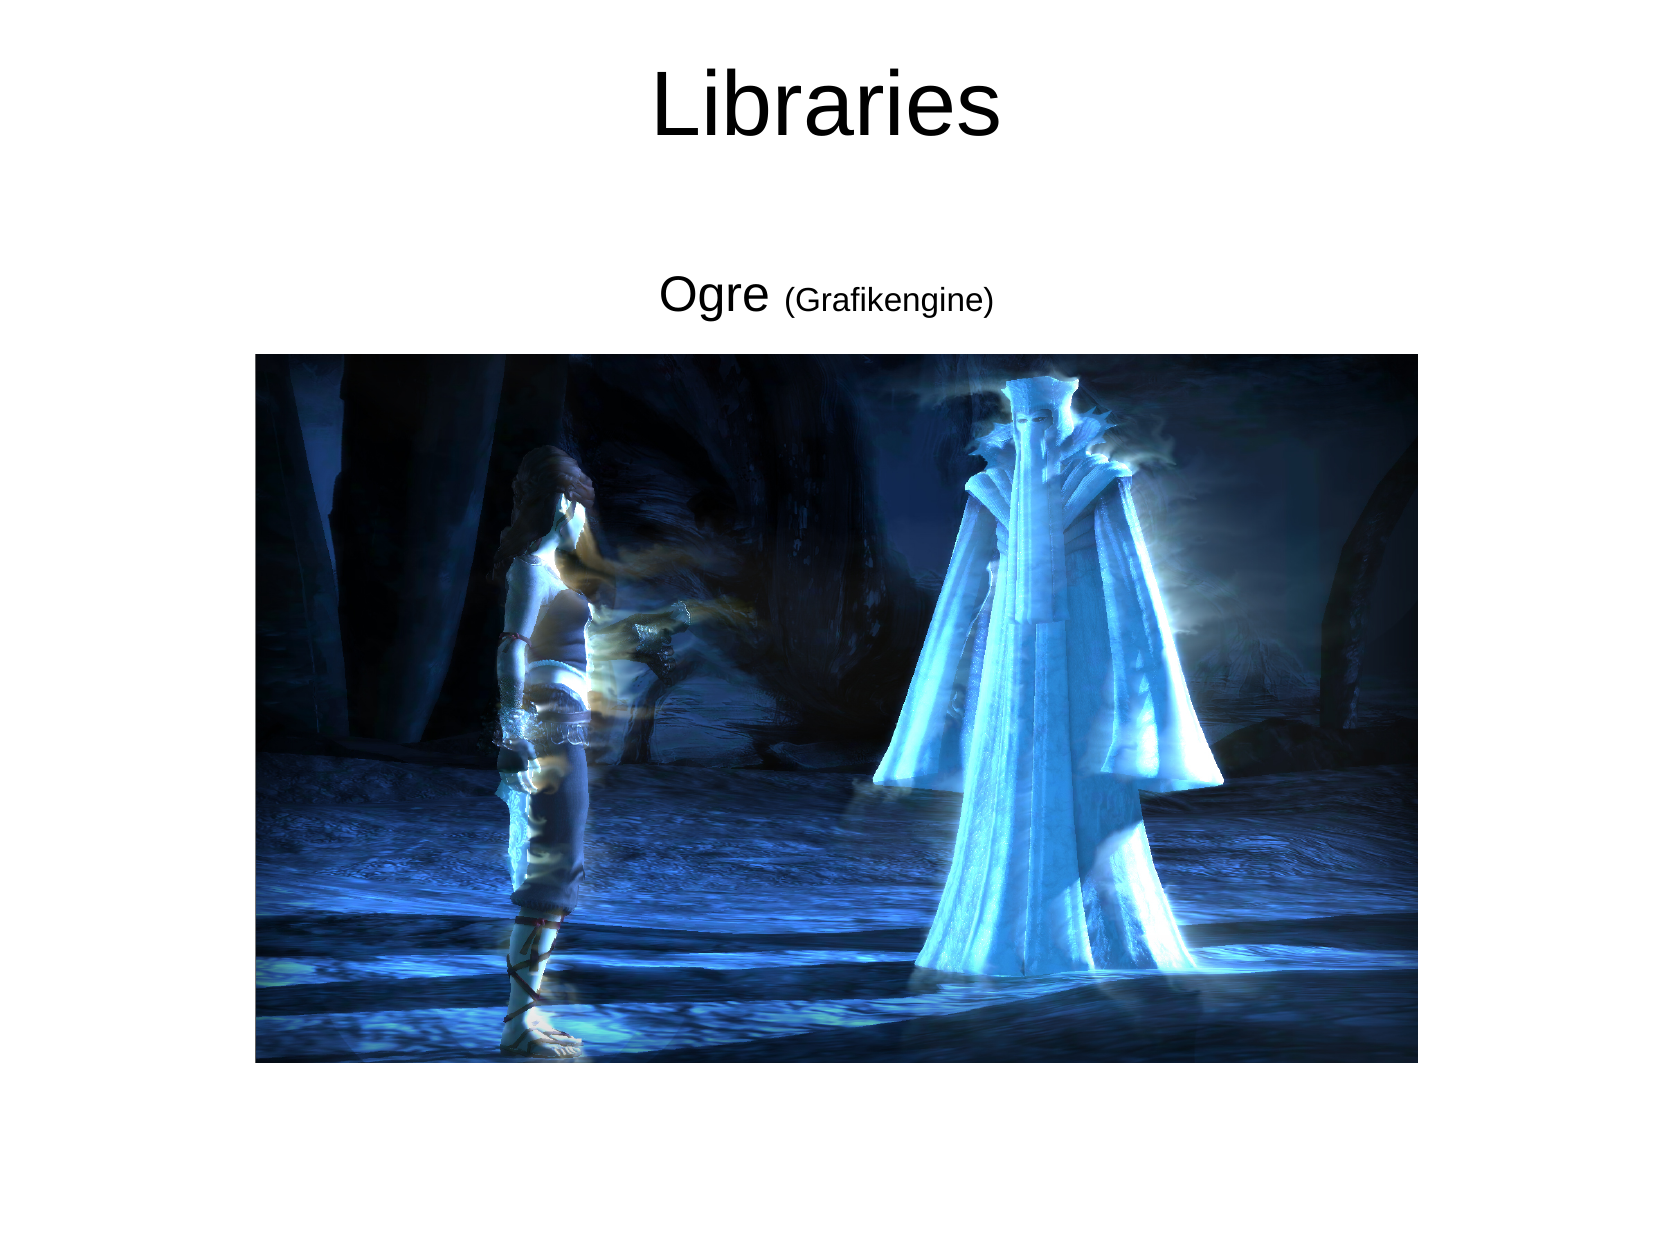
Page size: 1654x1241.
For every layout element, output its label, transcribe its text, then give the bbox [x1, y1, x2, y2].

picture [255, 354, 1418, 1063]
title Libraries [82, 0, 1571, 208]
text_box Ogre (Grafikengine) [82, 265, 1571, 325]
